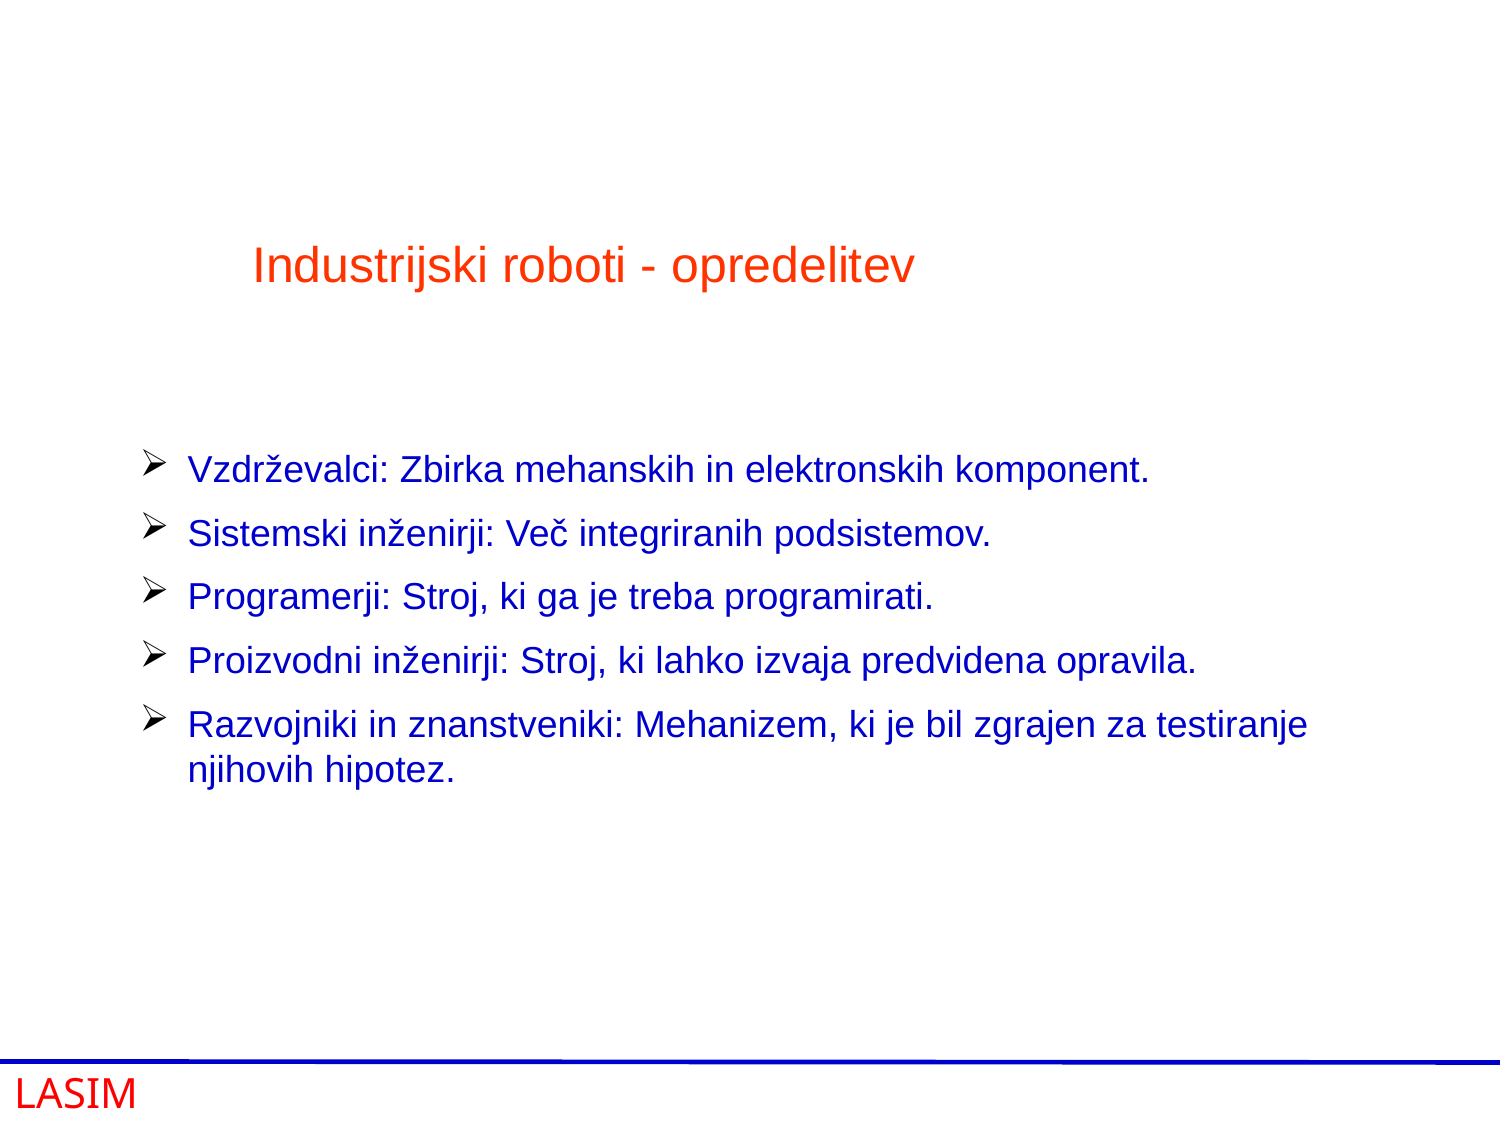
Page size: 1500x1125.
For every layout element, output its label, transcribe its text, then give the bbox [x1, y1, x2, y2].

text_box Industrijski roboti - opredelitev [237, 224, 963, 300]
text_box Vzdrževalci: Zbirka mehanskih in elektronskih komponent. Sistemski inženirji: Več integriranih podsistemov. Programerji: Stroj, ki ga je treba programirati. Proizvodni inženirji: Stroj, ki lahko izvaja predvidena opravila. Razvojniki in znanstveniki: Mehanizem, ki je bil zgrajen za testiranje njihovih hipotez. [125, 437, 1363, 798]
